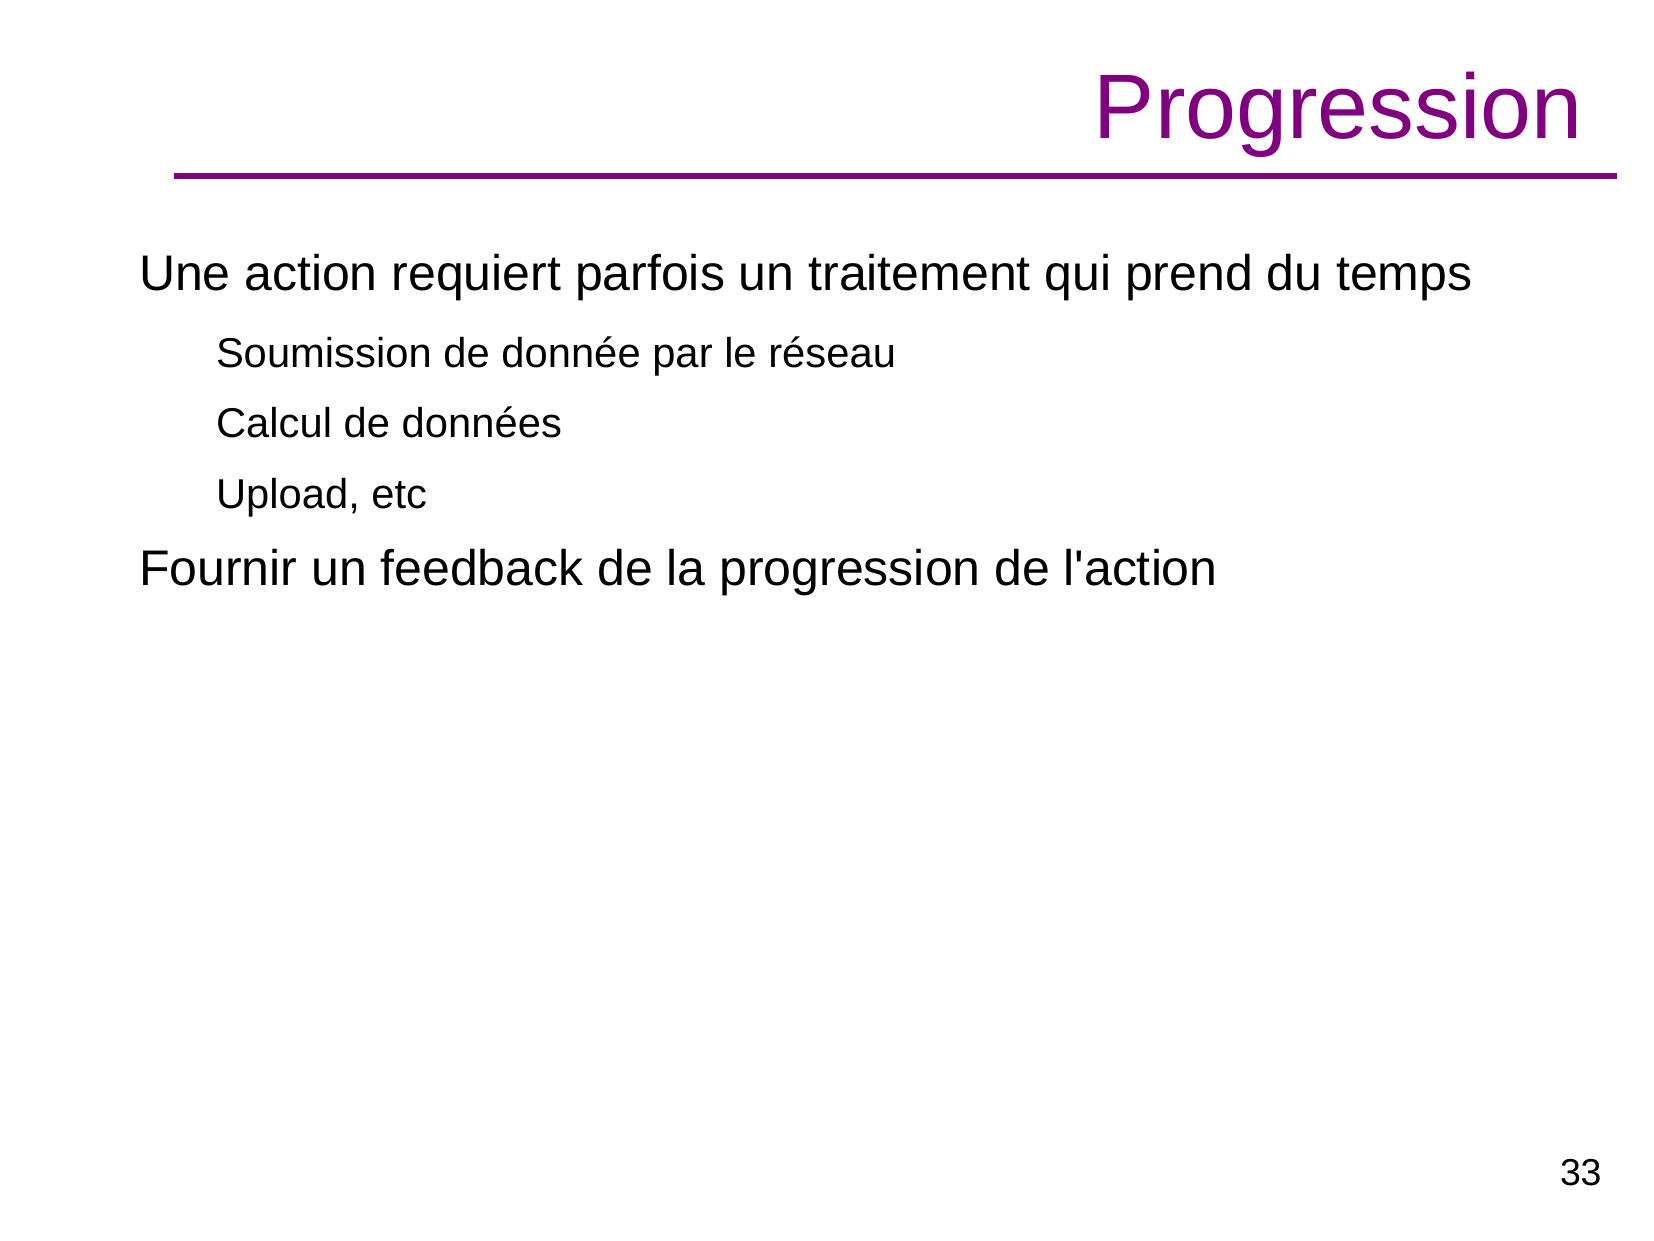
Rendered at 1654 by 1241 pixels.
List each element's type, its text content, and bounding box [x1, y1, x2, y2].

list Une action requiert parfois un traitement qui prend du temps Soumission de donnée par le réseau Calcul de données Upload, etc Fournir un feedback de la progression de l'action [121, 244, 1534, 1162]
title Progression [84, 39, 1584, 176]
